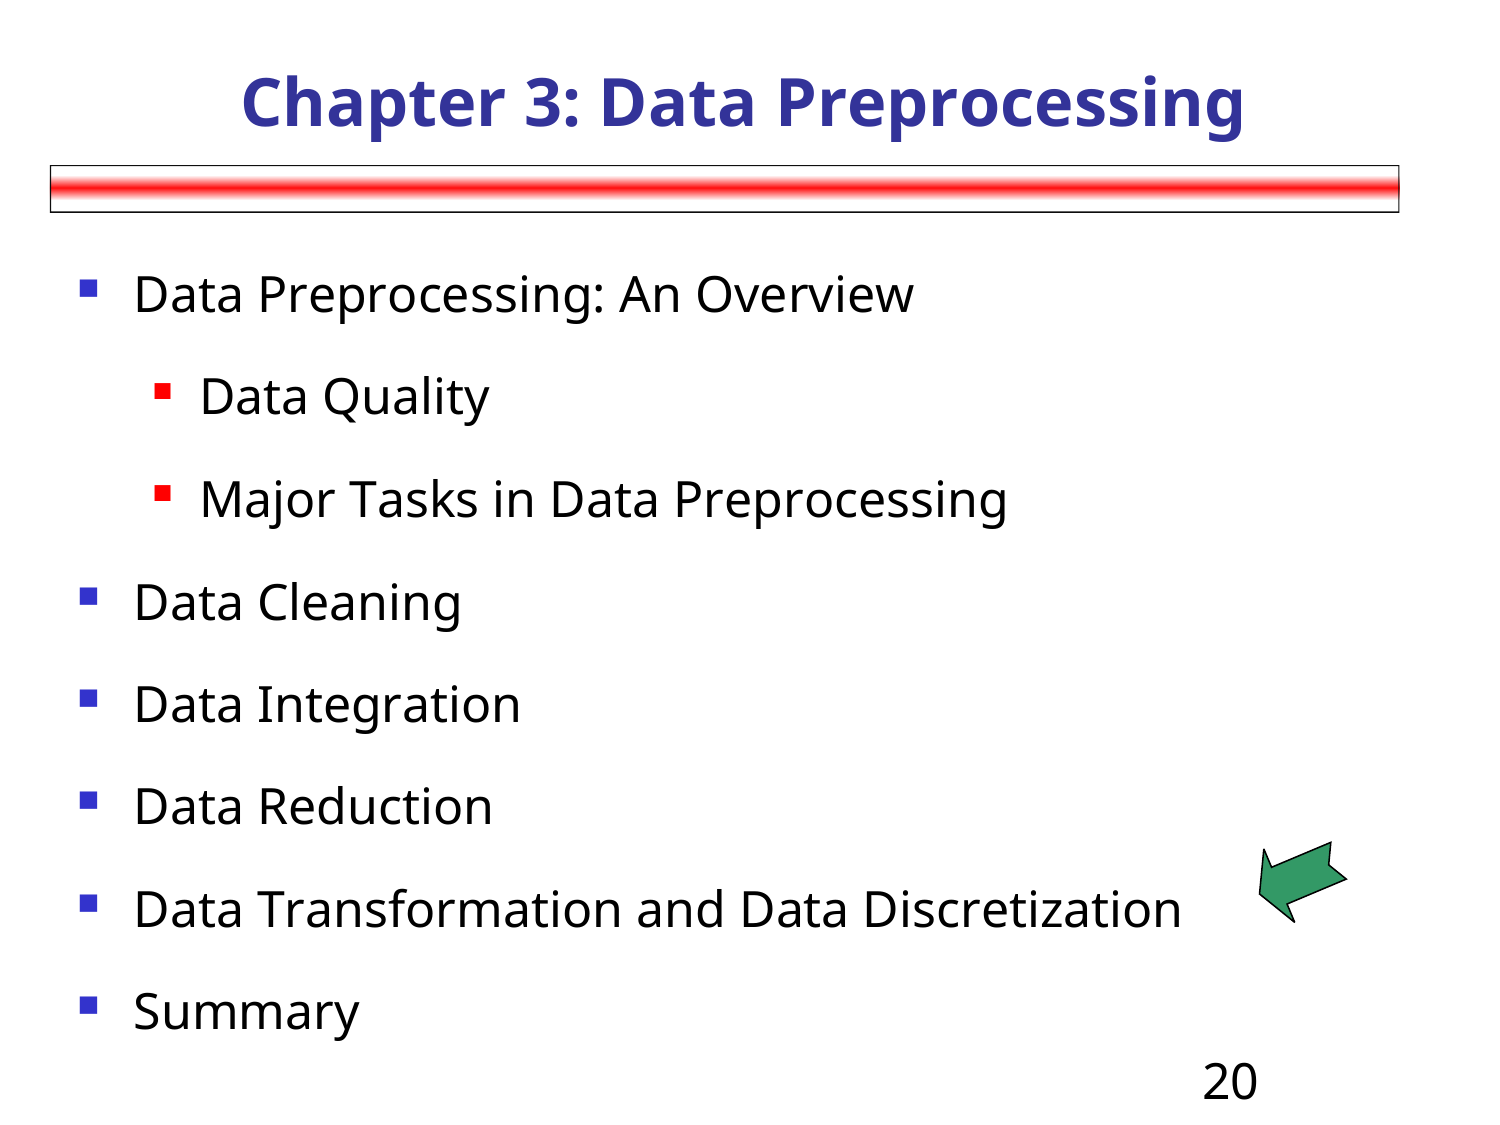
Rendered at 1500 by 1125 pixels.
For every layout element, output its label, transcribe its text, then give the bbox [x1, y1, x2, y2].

text_box [1259, 842, 1347, 923]
text_box <number> [1187, 1062, 1500, 1125]
title Chapter 3: Data Preprocessing [24, 49, 1463, 150]
text_box <number> [1237, 1067, 1252, 1096]
list Data Preprocessing: An Overview Data Quality Major Tasks in Data Preprocessing Data Cleaning Data Integration Data Reduction Data Transformation and Data Discretization Summary [62, 224, 1413, 1063]
